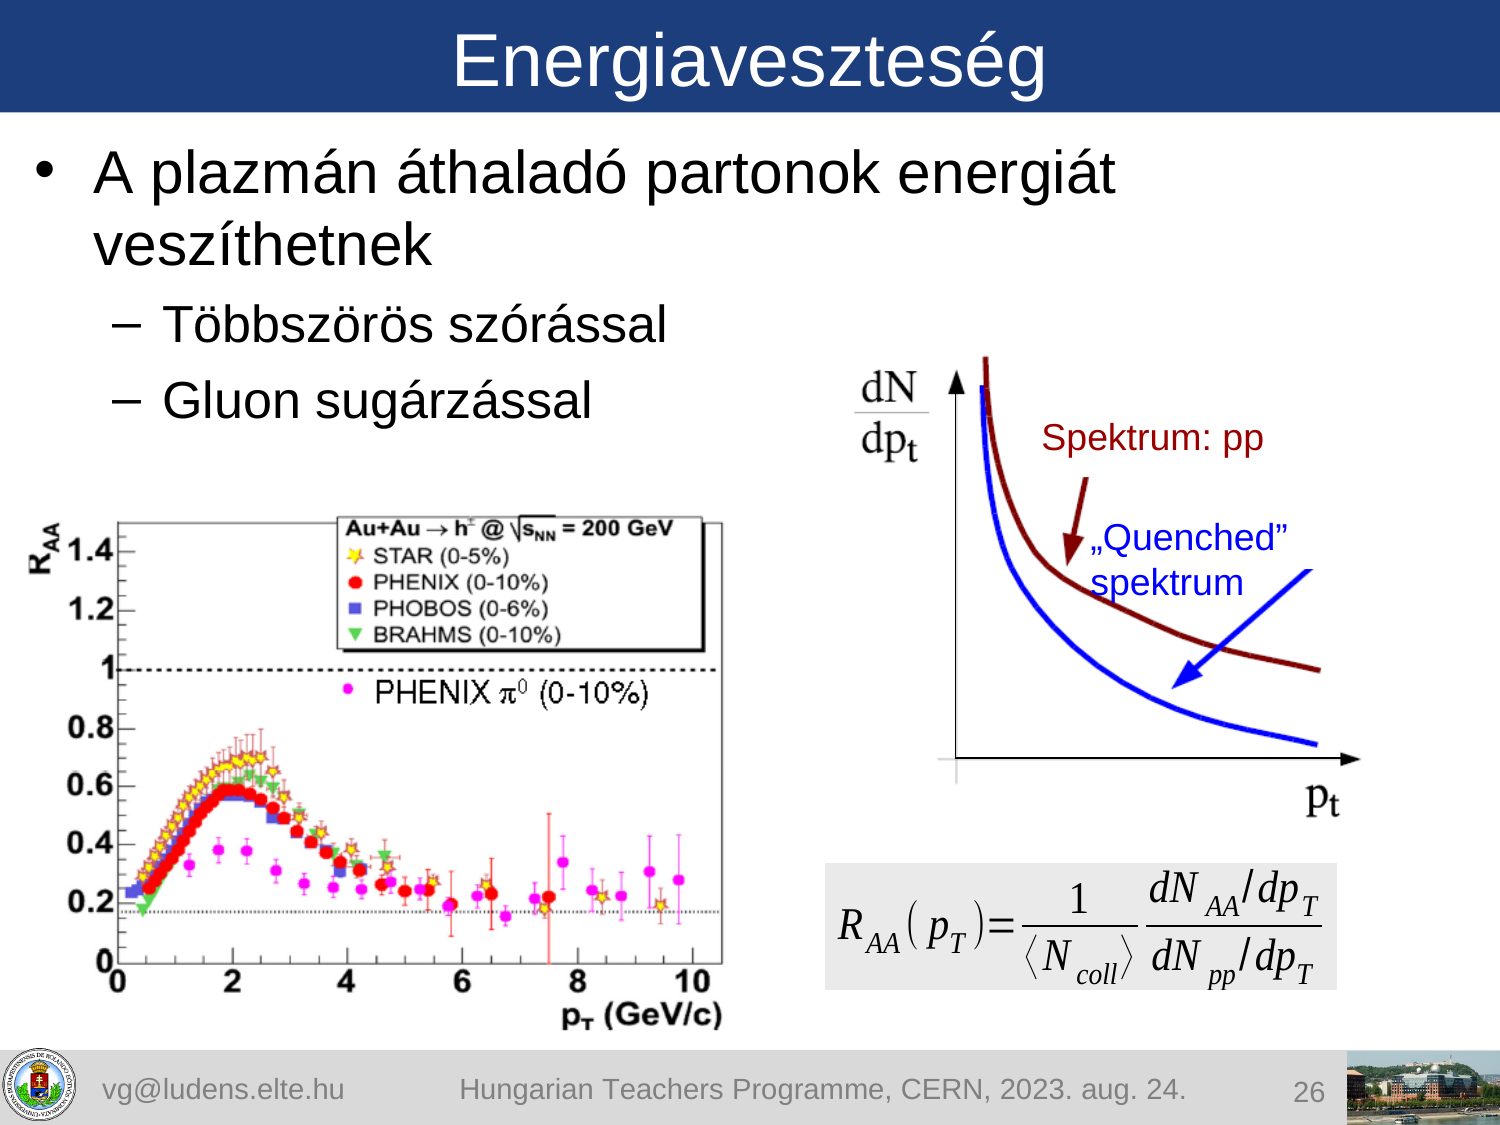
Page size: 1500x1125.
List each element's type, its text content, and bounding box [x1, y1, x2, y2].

picture [2, 1048, 76, 1121]
list A plazmán áthaladó partonok energiát veszíthetnek Többszörös szórással Gluon sugárzással [18, 125, 1482, 1012]
text_box „Quenched” spektrum [1090, 505, 1376, 569]
picture [854, 324, 1375, 822]
title Energiaveszteség [0, 0, 1500, 113]
chart [825, 862, 1338, 990]
picture [1347, 1051, 1500, 1125]
picture [12, 498, 738, 1040]
text_box Spektrum: pp [1026, 404, 1268, 478]
